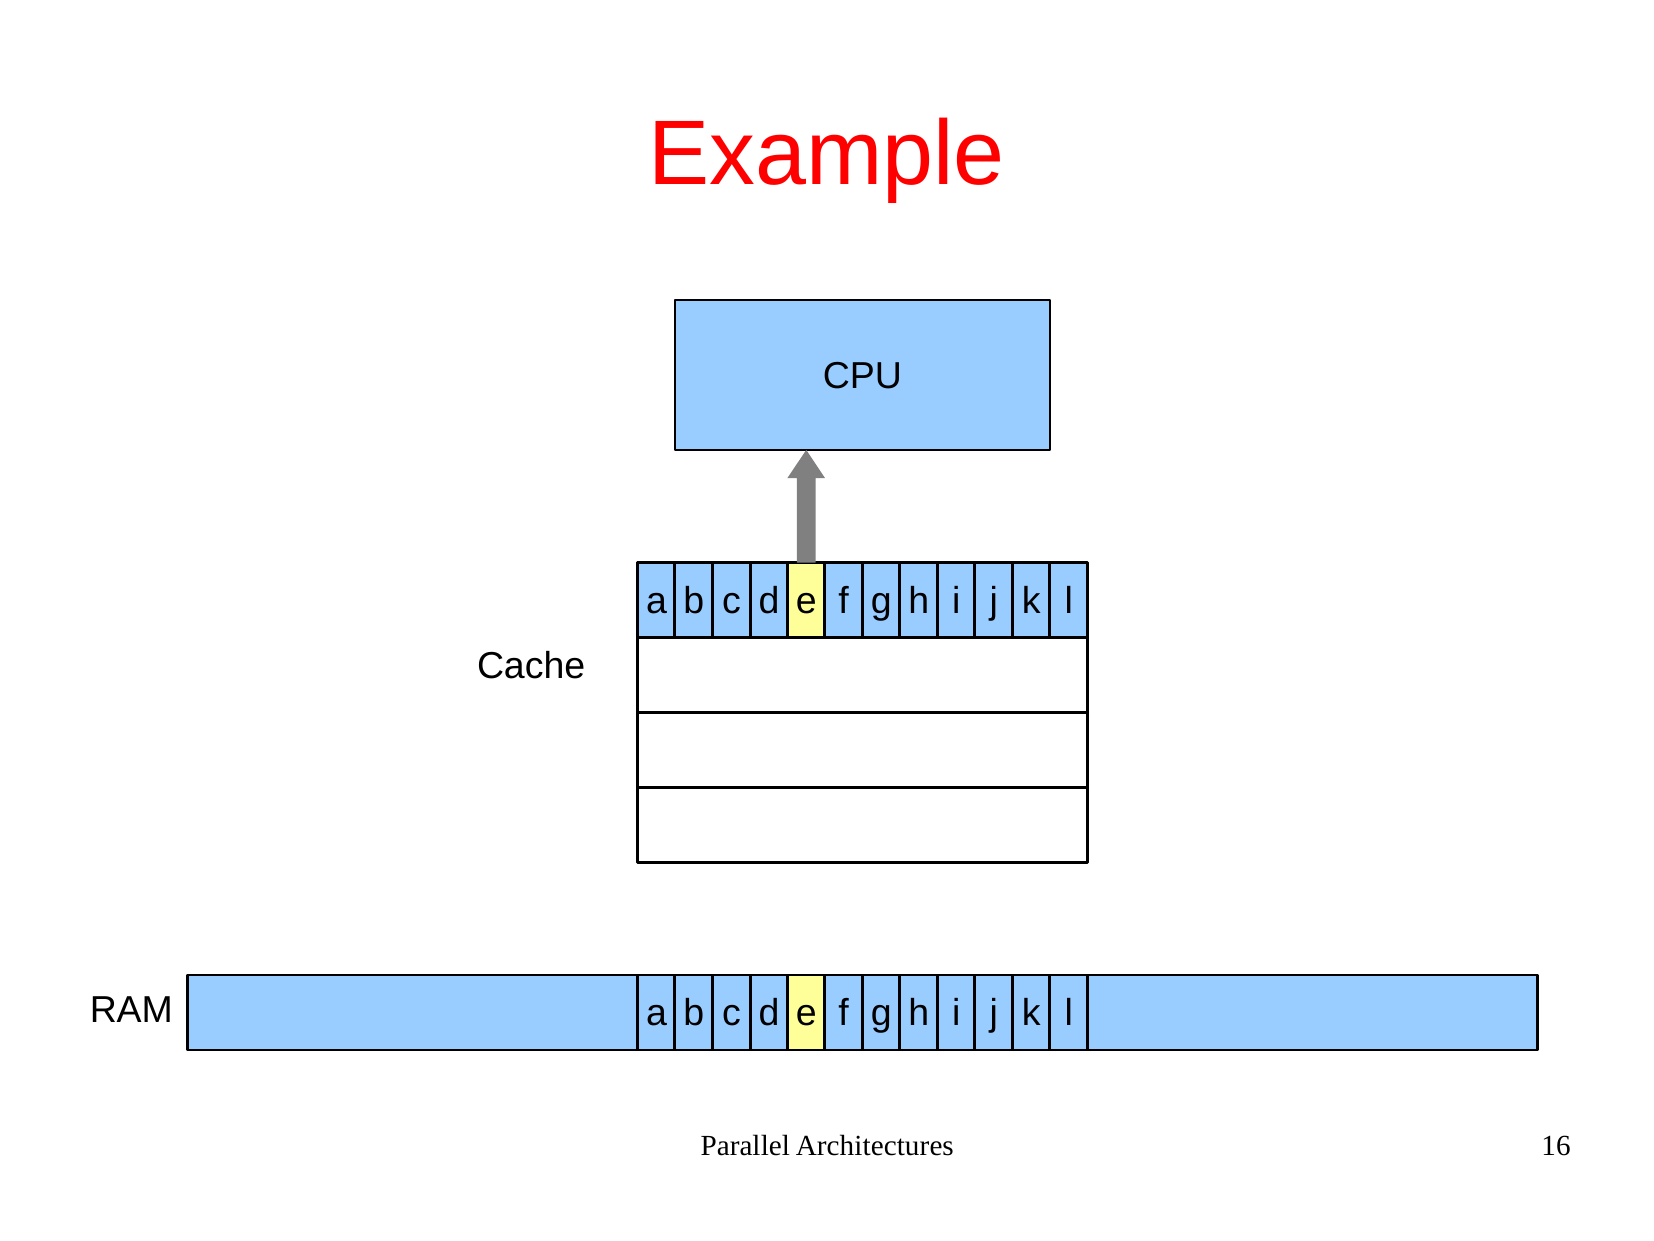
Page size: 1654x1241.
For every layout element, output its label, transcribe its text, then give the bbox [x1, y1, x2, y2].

text_box f [824, 562, 862, 638]
text_box i [937, 975, 974, 1051]
text_box l [1049, 562, 1088, 638]
text_box [1088, 975, 1538, 1051]
text_box c [712, 562, 750, 638]
text_box Cache [462, 637, 601, 695]
text_box b [674, 562, 712, 638]
title Example [82, 49, 1571, 257]
text_box k [1012, 975, 1049, 1051]
text_box l [1049, 975, 1088, 1051]
text_box [787, 449, 826, 563]
text_box k [1012, 562, 1049, 638]
text_box e [787, 562, 824, 638]
text_box CPU [675, 300, 1051, 451]
text_box h [899, 975, 937, 1051]
text_box f [824, 975, 862, 1051]
text_box d [750, 562, 787, 638]
text_box a [637, 975, 674, 1051]
text_box b [674, 975, 712, 1051]
text_box d [750, 975, 787, 1051]
text_box a [637, 562, 674, 638]
text_box g [862, 562, 899, 638]
text_box j [974, 562, 1012, 638]
text_box [637, 638, 1088, 863]
text_box c [712, 975, 750, 1051]
text_box e [787, 975, 824, 1051]
text_box h [899, 562, 937, 638]
text_box RAM [75, 981, 188, 1039]
text_box j [974, 975, 1012, 1051]
text_box i [937, 562, 974, 638]
text_box g [862, 975, 899, 1051]
text_box [187, 975, 637, 1051]
